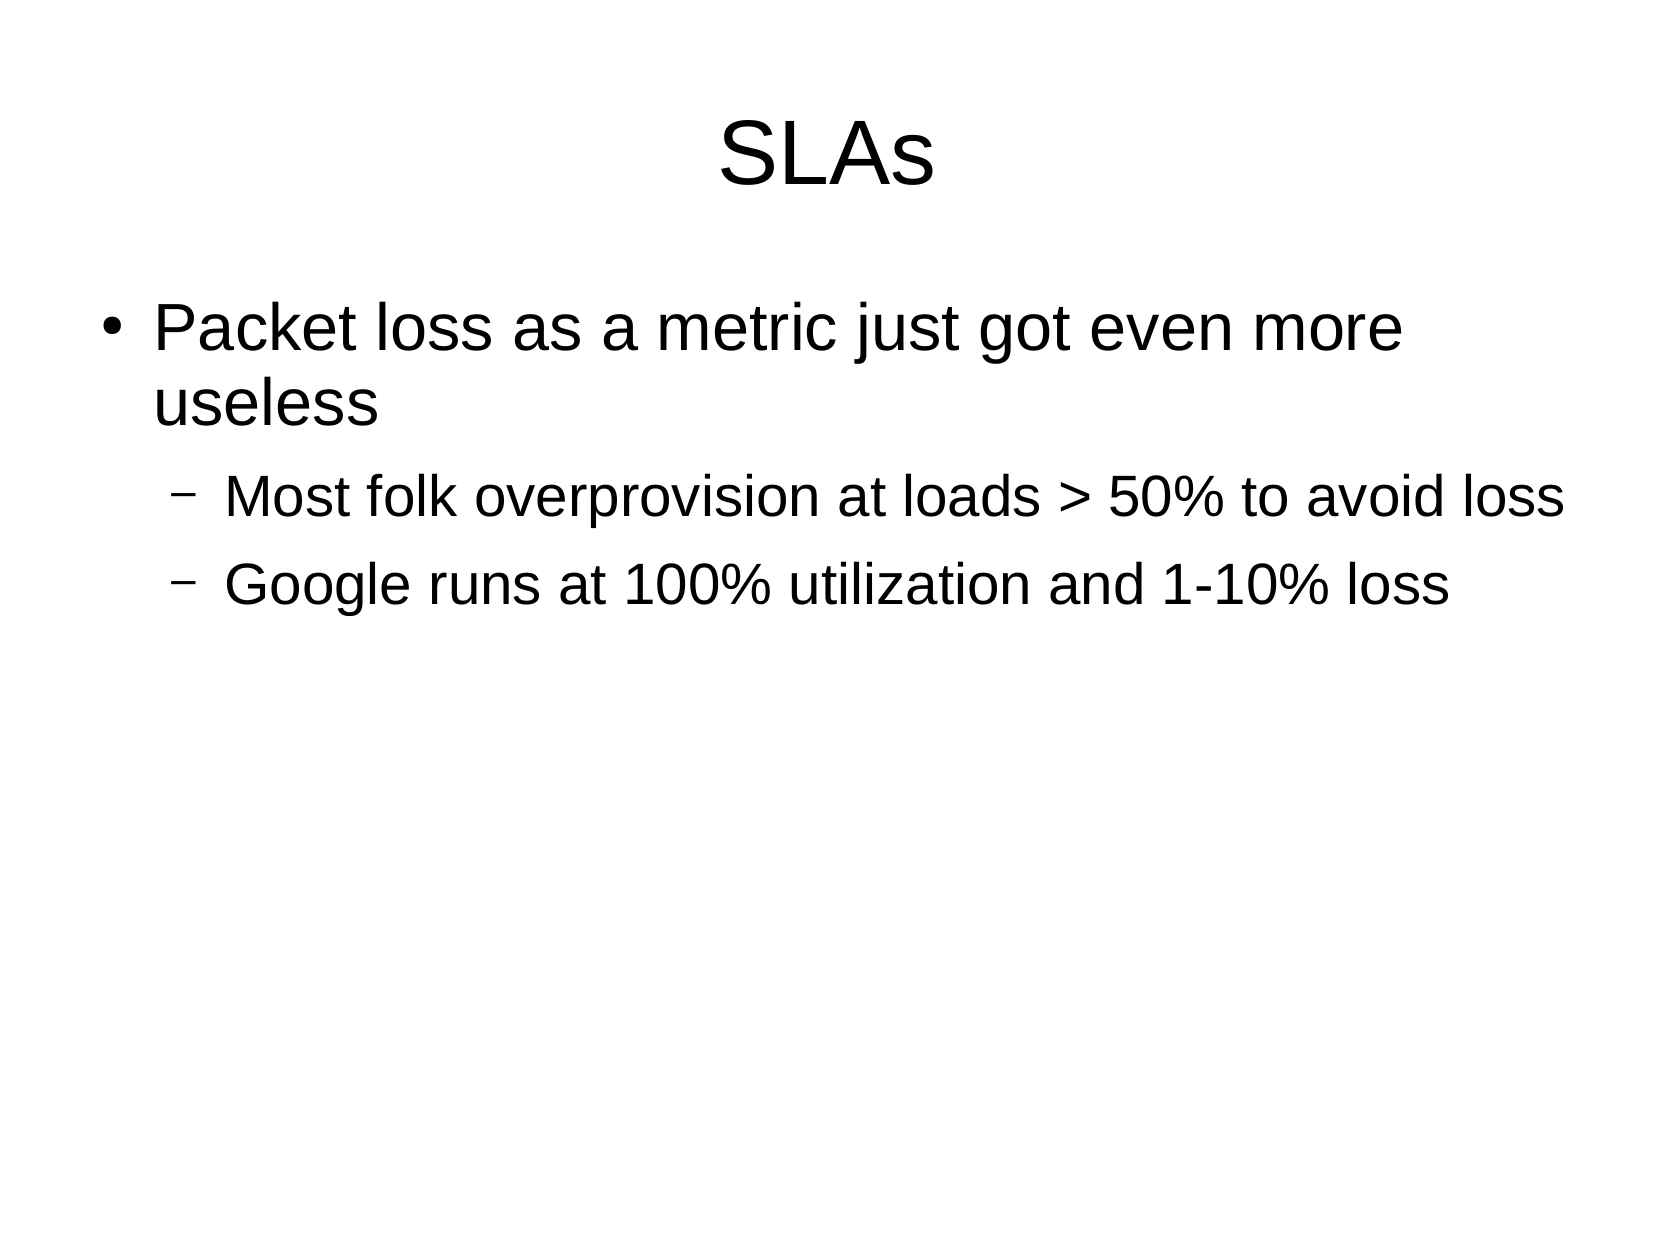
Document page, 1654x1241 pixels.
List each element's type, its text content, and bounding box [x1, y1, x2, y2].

list Packet loss as a metric just got even more useless Most folk overprovision at loads > 50% to avoid loss Google runs at 100% utilization and 1-10% loss [82, 290, 1571, 1010]
title SLAs [82, 49, 1571, 257]
